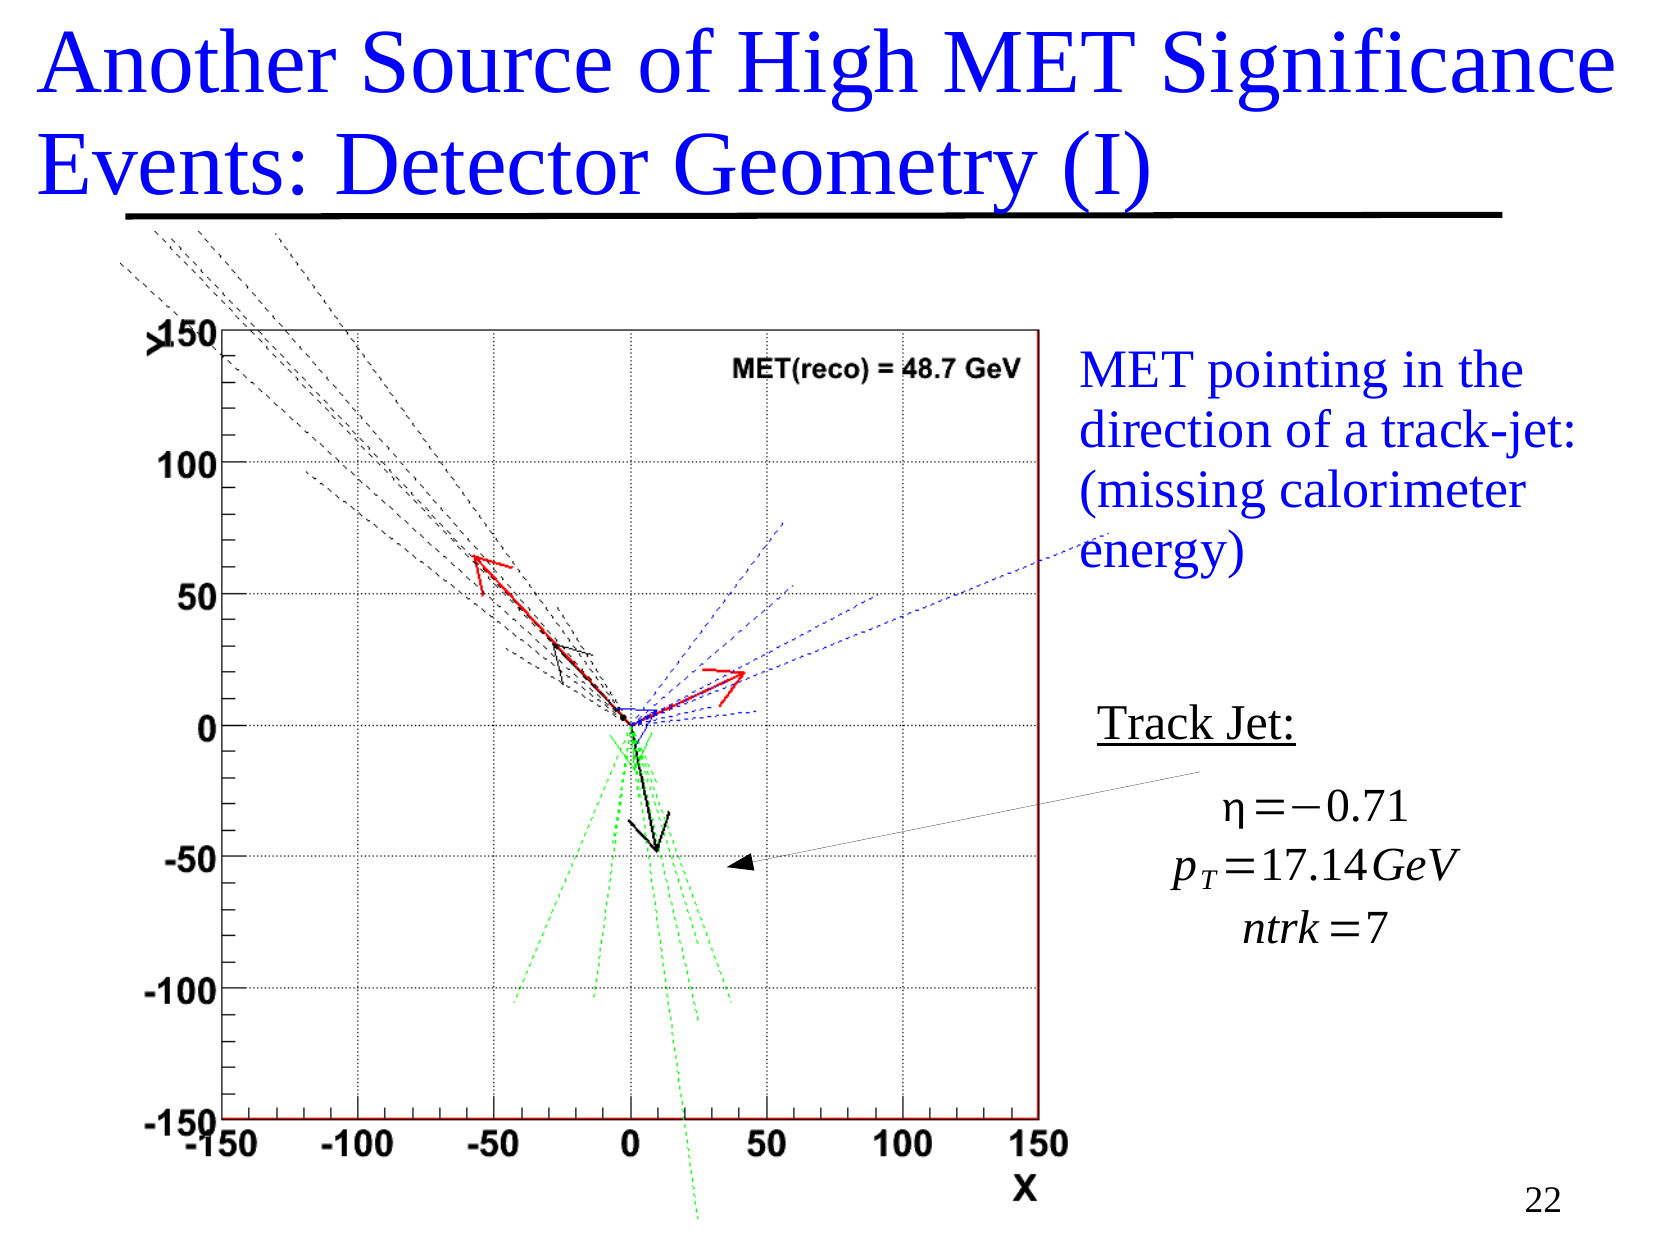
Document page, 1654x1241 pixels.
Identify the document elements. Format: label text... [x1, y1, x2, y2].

picture [120, 231, 1141, 1219]
chart [1155, 776, 1173, 780]
text_box Track Jet: [1096, 695, 1292, 751]
text_box MET pointing in the direction of a track-jet: (missing calorimeter energy) [1079, 339, 1578, 580]
text_box Another Source of High MET Significance Events: Detector Geometry (I) [36, 10, 1636, 214]
chart [1155, 776, 1468, 953]
